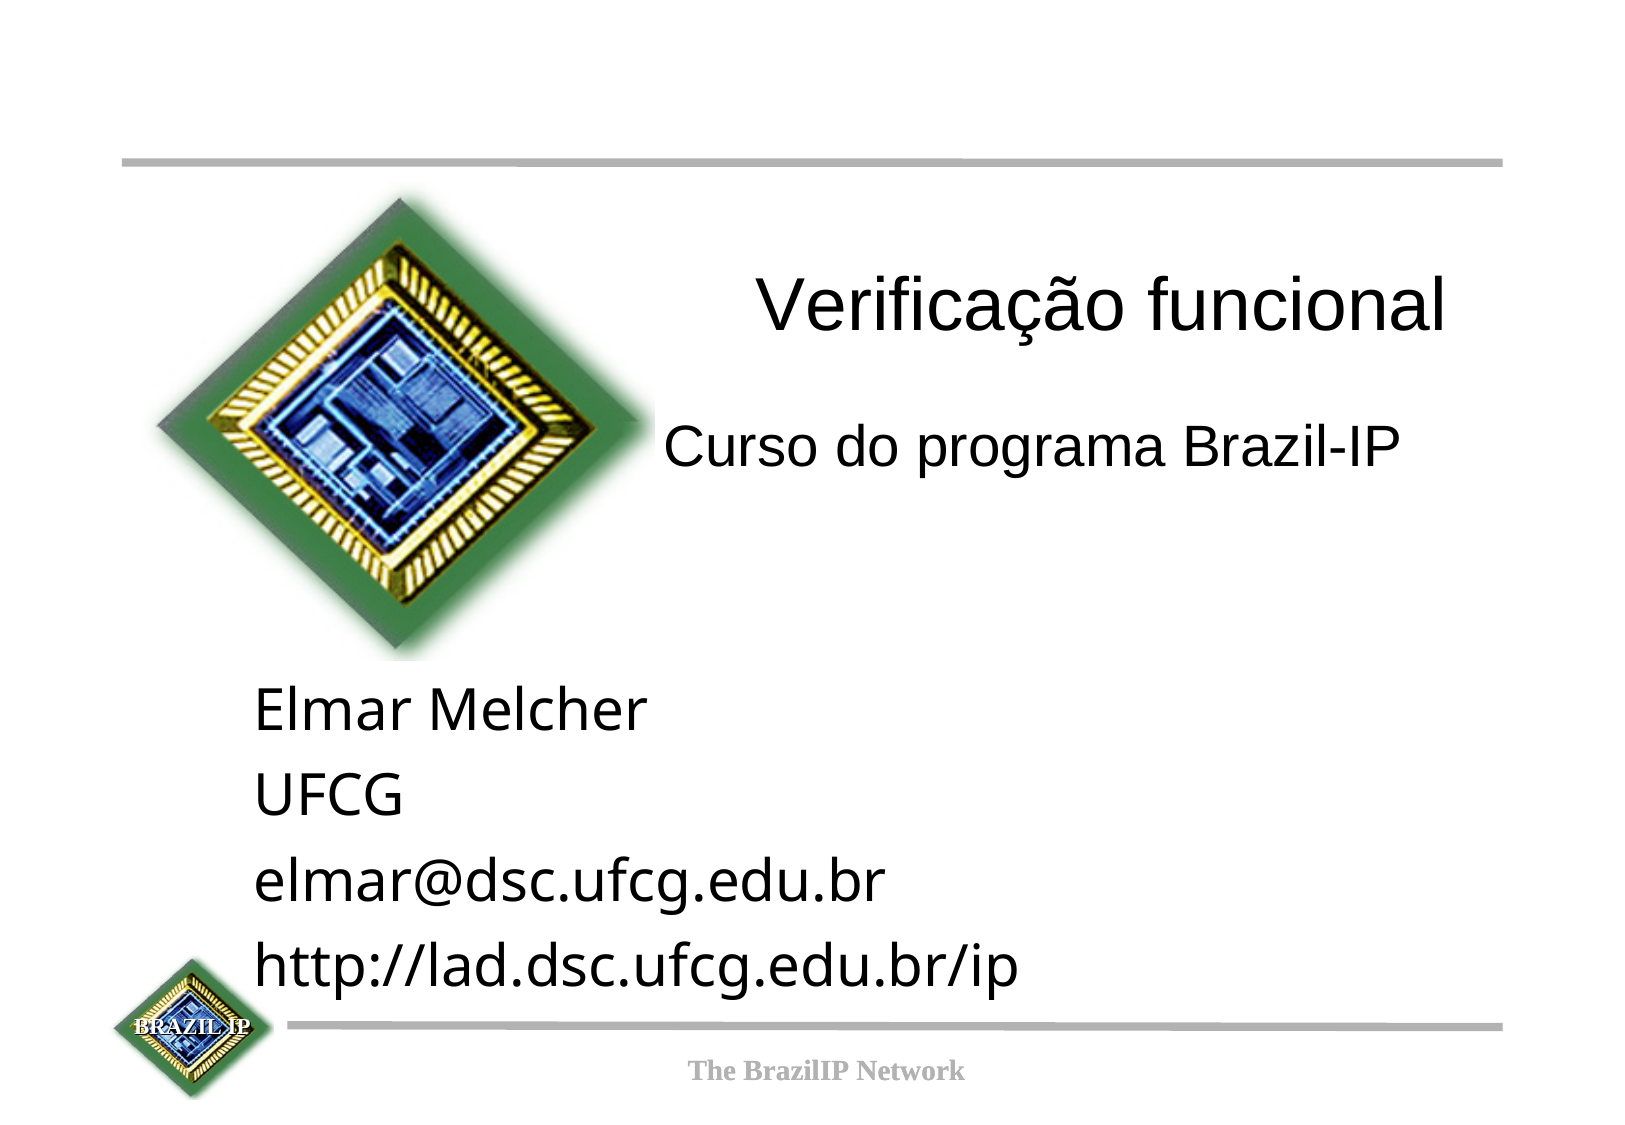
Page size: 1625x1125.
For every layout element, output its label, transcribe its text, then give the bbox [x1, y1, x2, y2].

text_box Elmar Melcher UFCG elmar@dsc.ufcg.edu.br http://lad.dsc.ufcg.edu.br/ip [238, 664, 1106, 1011]
text_box Curso do programa Brazil-IP [611, 406, 1456, 749]
picture [108, 953, 274, 1100]
picture [141, 181, 655, 661]
title Verificação funcional [655, 187, 1566, 425]
